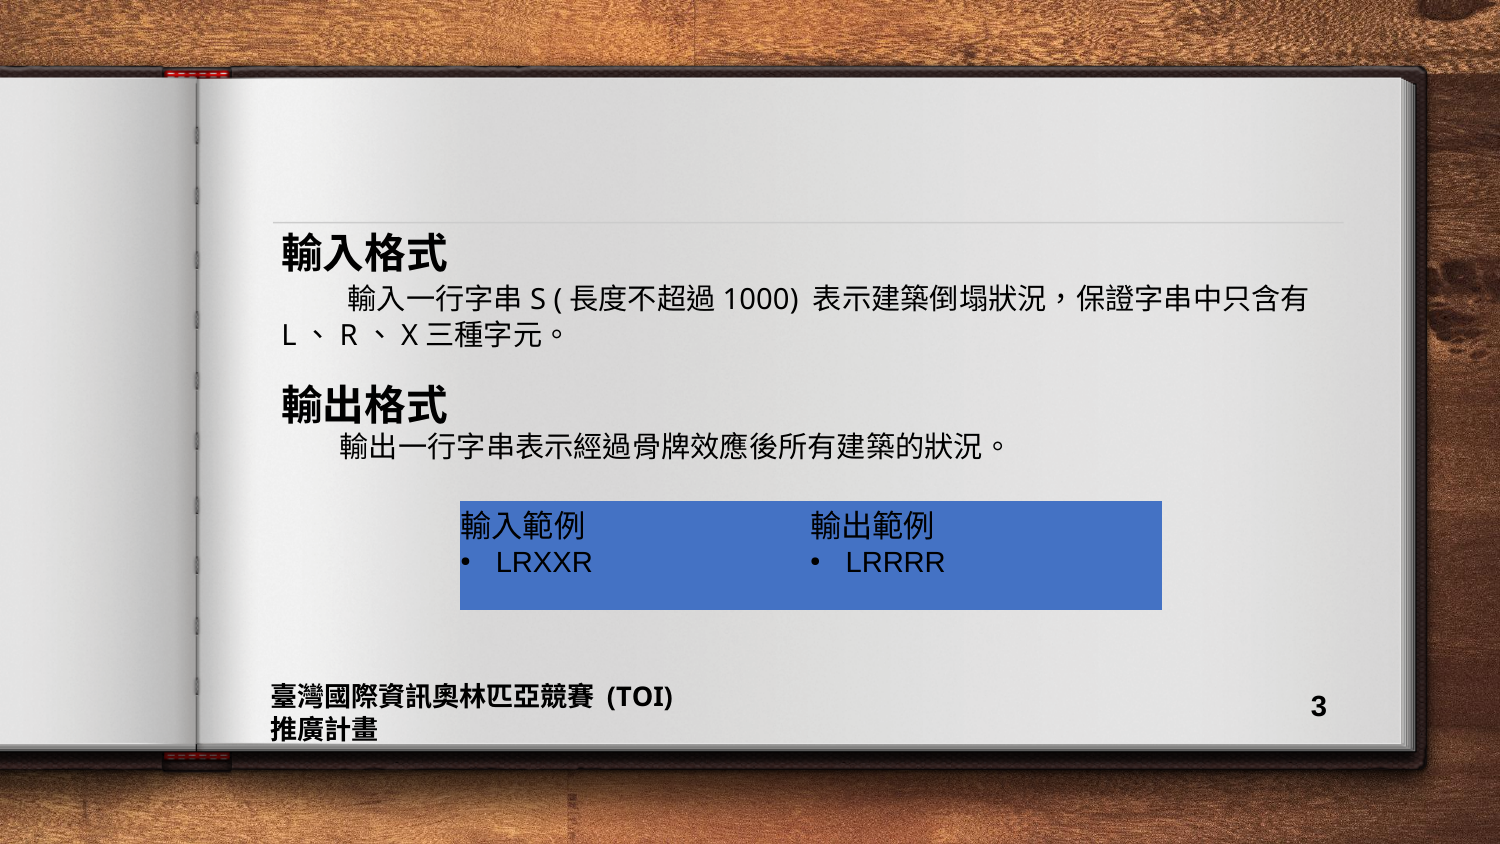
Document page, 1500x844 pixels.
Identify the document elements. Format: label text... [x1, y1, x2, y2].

table_header 輸出範例 LRRRR [810, 501, 1162, 610]
table_header 輸入範例 LRXXR [460, 501, 810, 610]
text_box [1295, 672, 1386, 737]
text_box 輸出格式 輸出一行字串表示經過骨牌效應後所有建築的狀況。 [266, 371, 1386, 510]
text_box 輸入格式 輸入一行字串S (長度不超過1000) 表示建築倒塌狀況，保證字串中只含有L、R、X三種字元。 [266, 219, 1356, 371]
